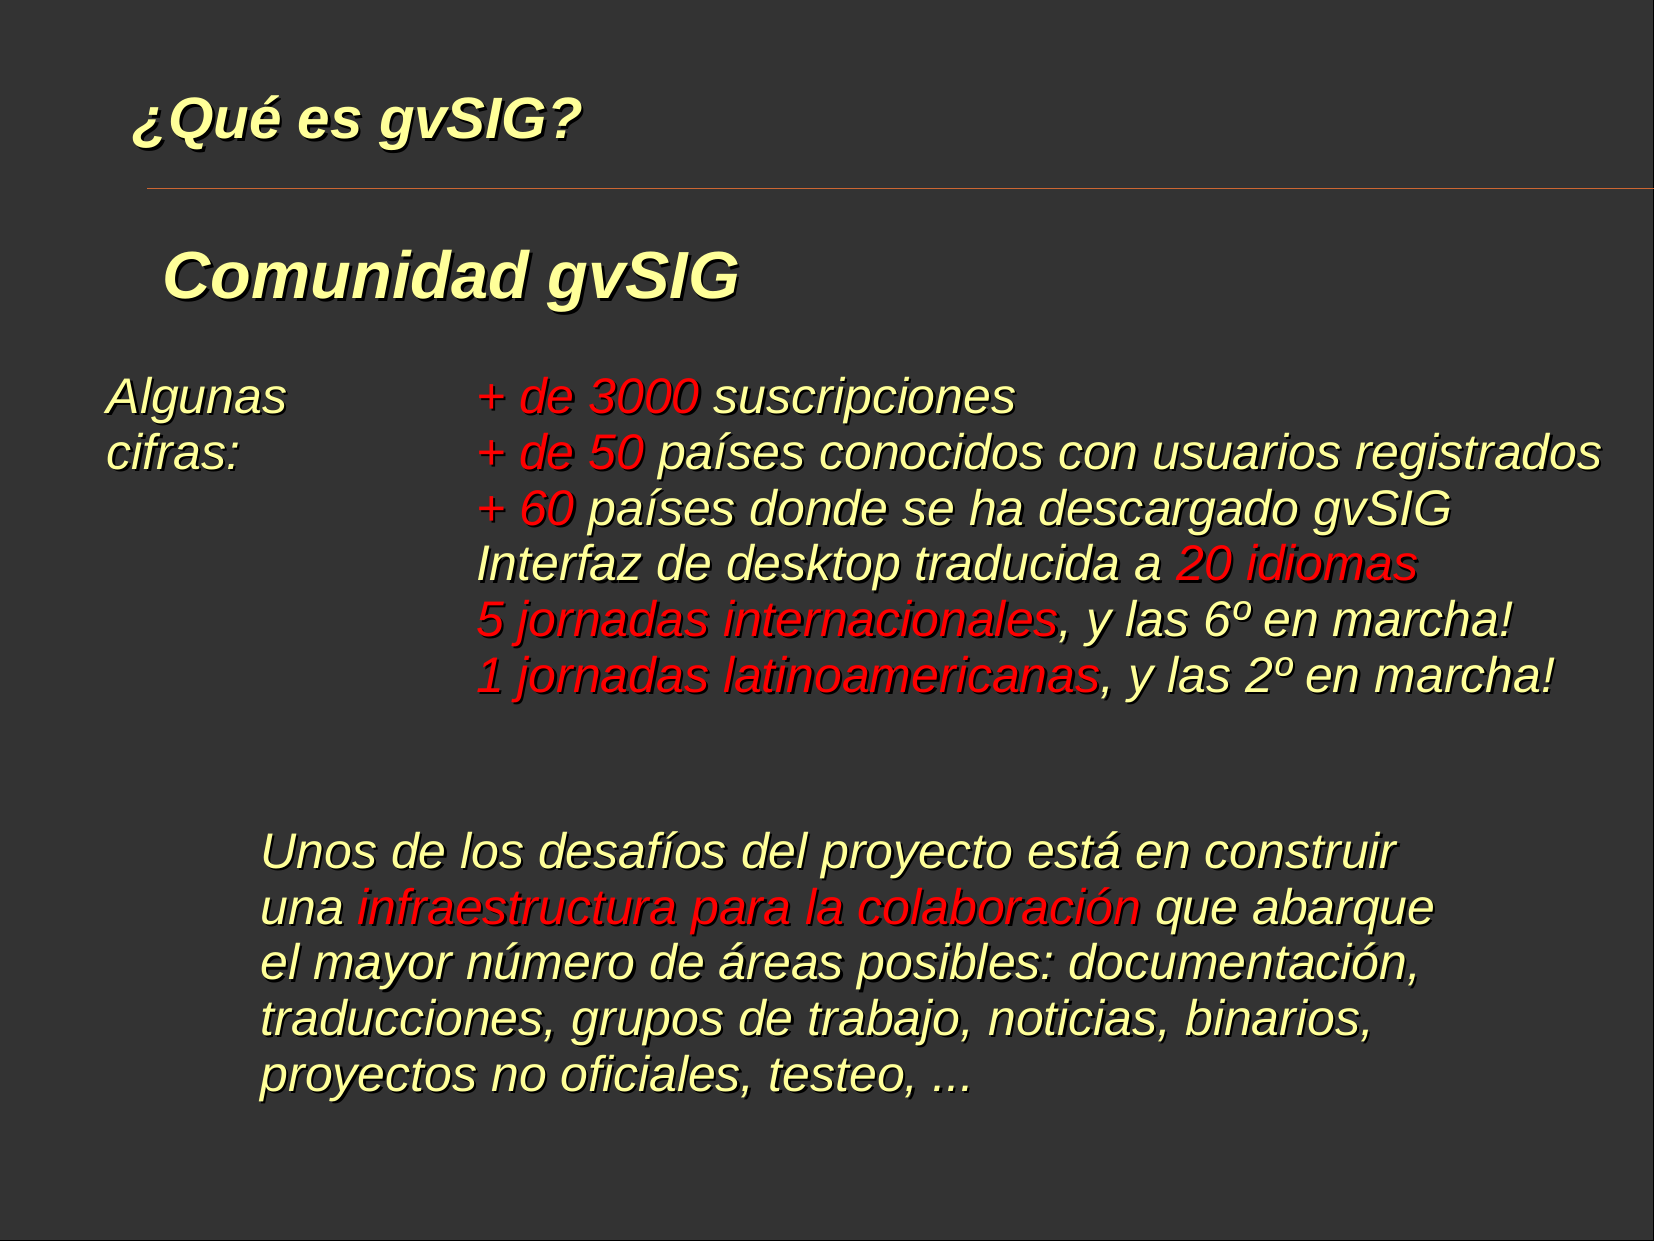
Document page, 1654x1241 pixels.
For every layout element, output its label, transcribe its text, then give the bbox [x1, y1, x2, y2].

text_box [0, 0, 1654, 1241]
text_box ¿Qué es gvSIG? [118, 78, 975, 169]
text_box Unos de los desafíos del proyecto está en construir una infraestructura para la colaboración que abarque el mayor número de áreas posibles: documentación, traducciones, grupos de trabajo, noticias, binarios, proyectos no oficiales, testeo, ... [245, 815, 1453, 1110]
text_box Comunidad gvSIG [147, 230, 886, 320]
text_box Algunas + de 3000 suscripciones cifras: + de 50 países conocidos con usuarios registrados + 60 países donde se ha descargado gvSIG Interfaz de desktop traducida a 20 idiomas 5 jornadas internacionales, y las 6º en marcha! 1 jornadas latinoamericanas, y las 2º en marcha! [92, 360, 1625, 767]
